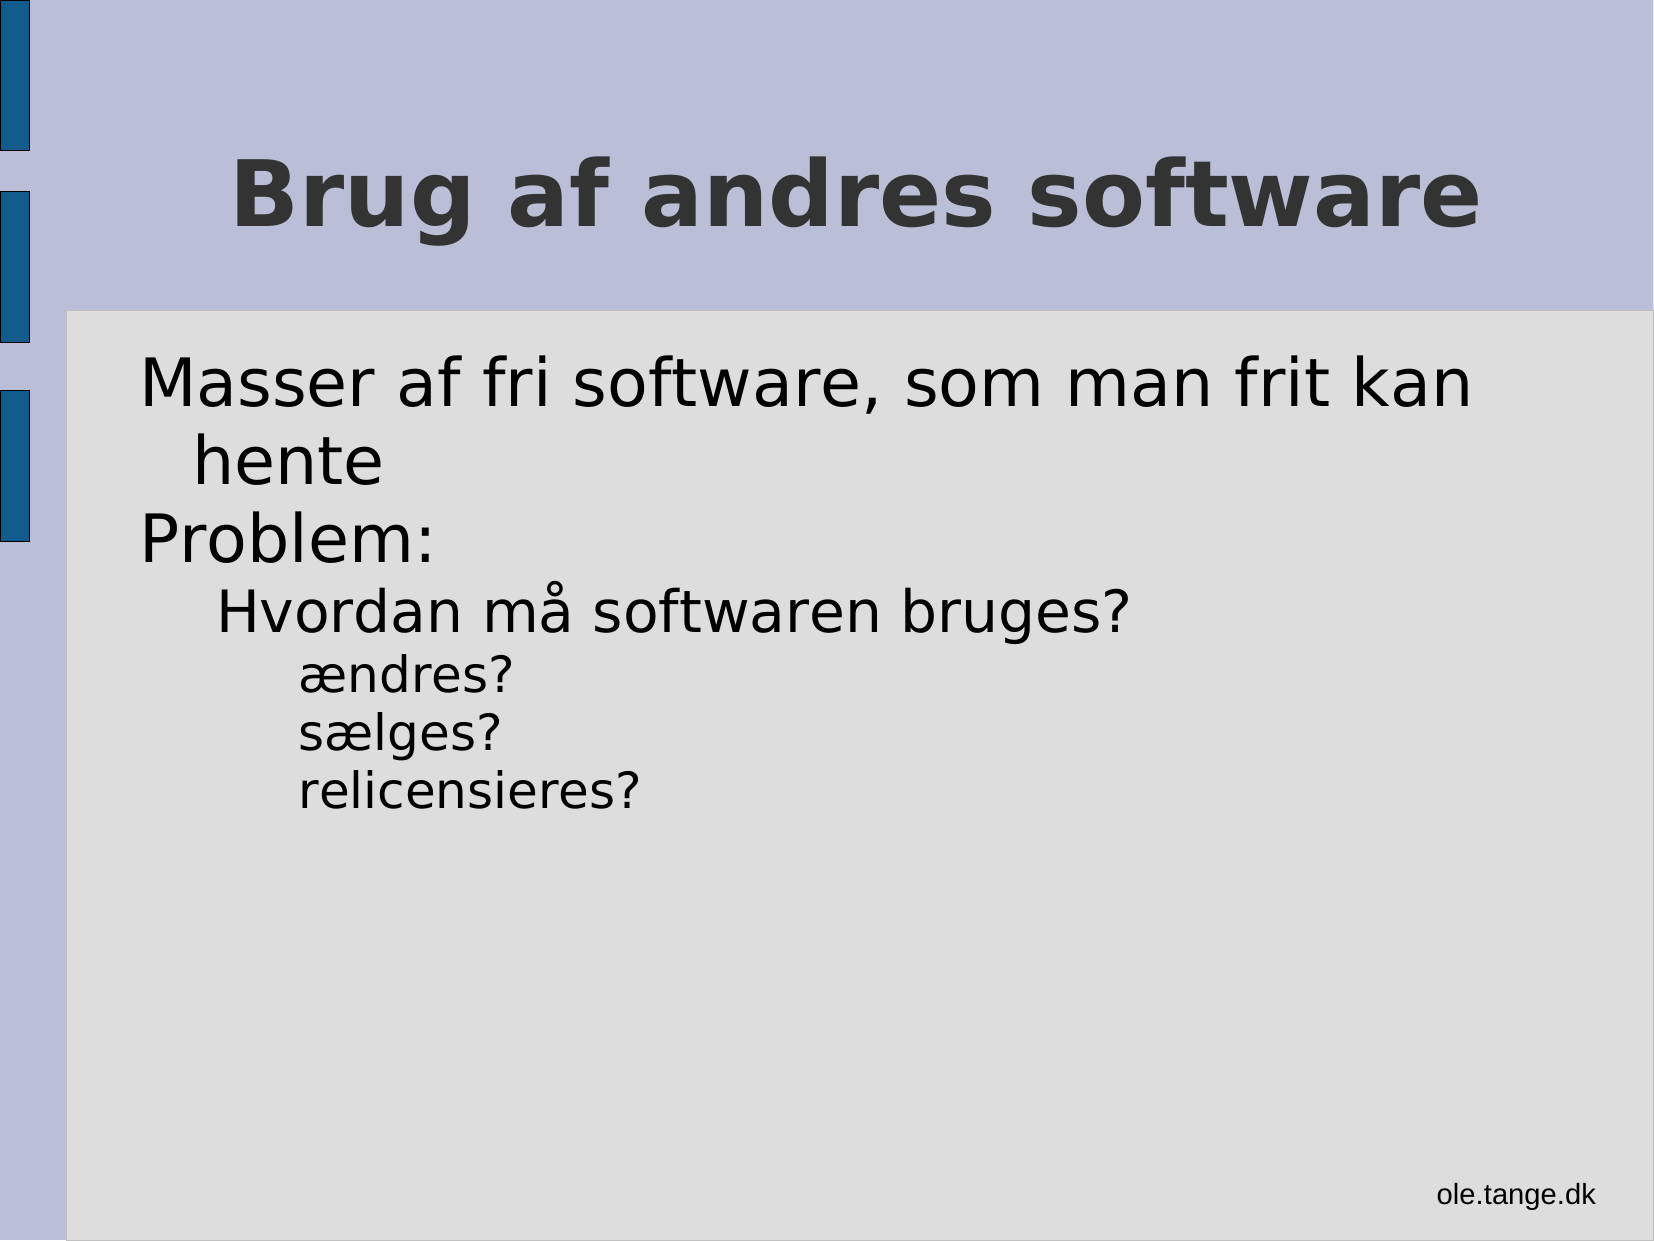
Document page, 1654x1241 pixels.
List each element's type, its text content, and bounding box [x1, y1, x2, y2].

list Masser af fri software, som man frit kan hente Problem: Hvordan må softwaren bruges? ændres? sælges? relicensieres? [121, 344, 1534, 1127]
title Brug af andres software [121, 91, 1534, 299]
